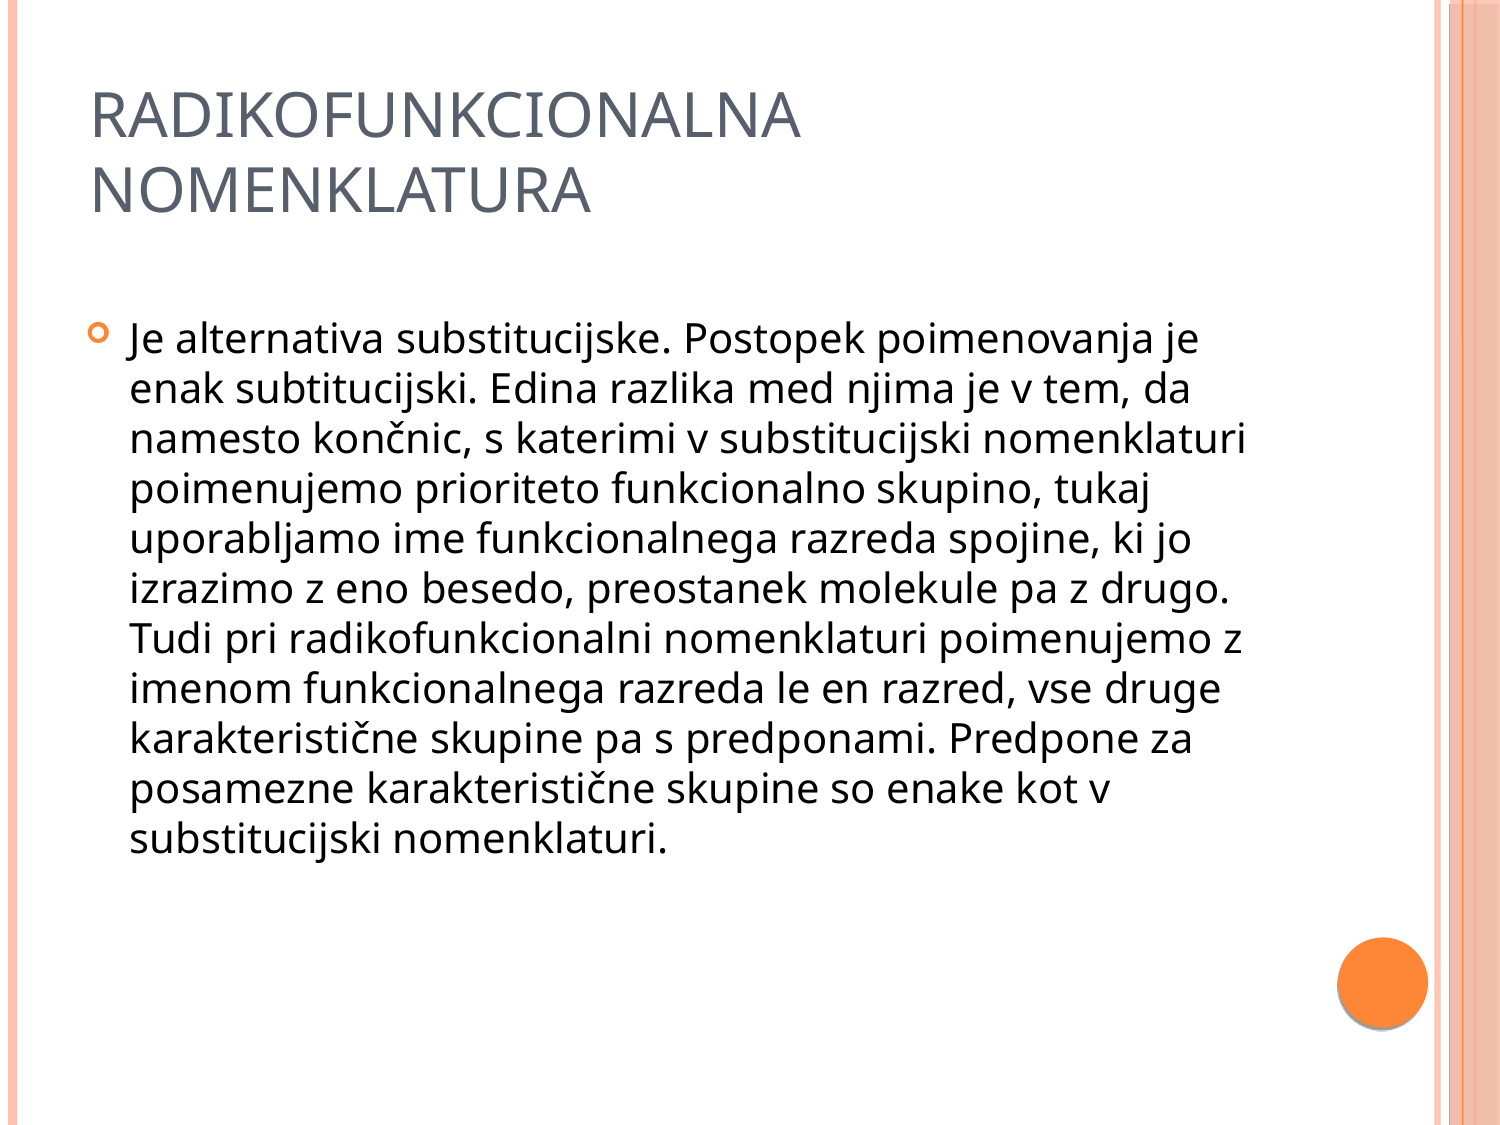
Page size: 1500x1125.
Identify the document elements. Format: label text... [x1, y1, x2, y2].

title Radikofunkcionalna nomenklatura [75, 45, 1300, 233]
list Je alternativa substitucijske. Postopek poimenovanja je enak subtitucijski. Edina razlika med njima je v tem, da namesto končnic, s katerimi v substitucijski nomenklaturi poimenujemo prioriteto funkcionalno skupino, tukaj uporabljamo ime funkcionalnega razreda spojine, ki jo izrazimo z eno besedo, preostanek molekule pa z drugo. Tudi pri radikofunkcionalni nomenklaturi poimenujemo z imenom funkcionalnega razreda le en razred, vse druge karakteristične skupine pa s predponami. Predpone za posamezne karakteristične skupine so enake kot v substitucijski nomenklaturi. [70, 304, 1296, 844]
